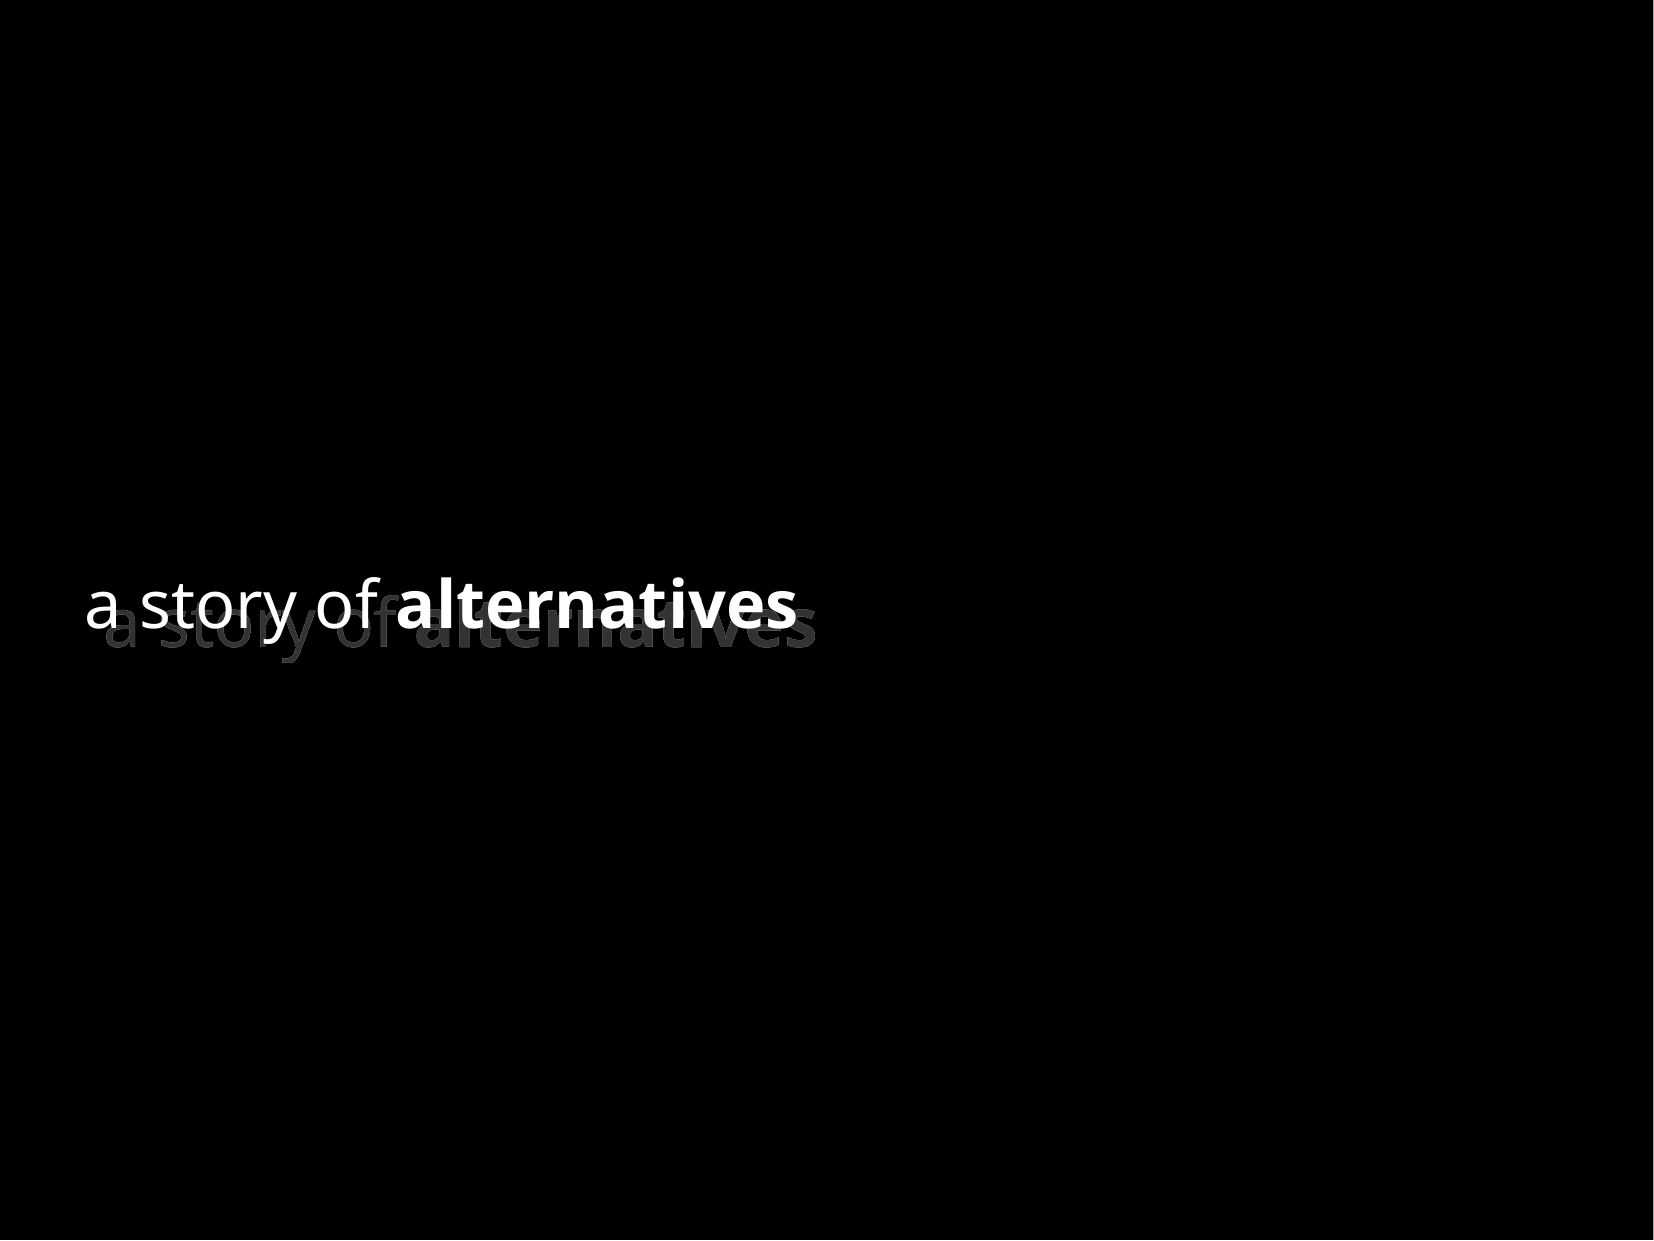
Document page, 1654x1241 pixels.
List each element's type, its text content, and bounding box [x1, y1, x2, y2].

text_box a story of alternatives [70, 549, 991, 667]
